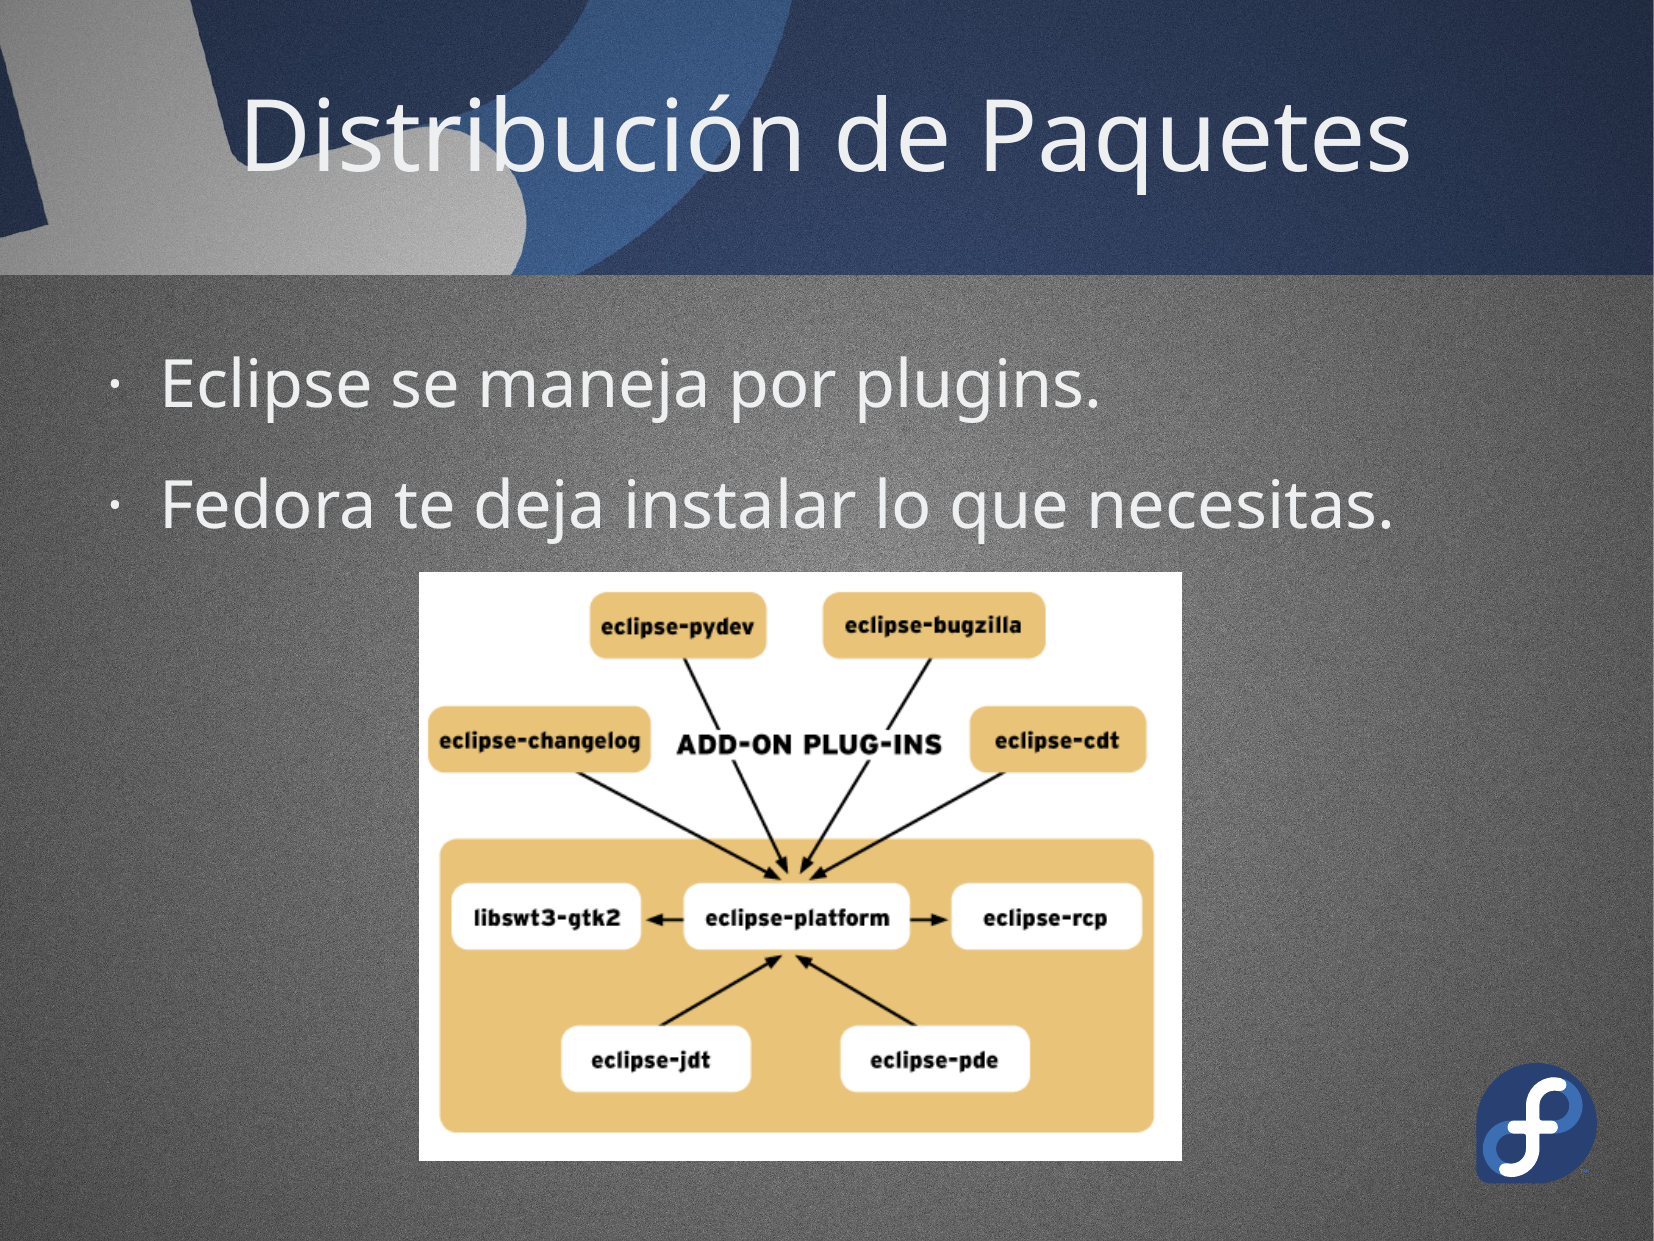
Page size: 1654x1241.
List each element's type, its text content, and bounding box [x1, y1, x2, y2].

title Distribución de Paquetes [88, 29, 1565, 237]
list Eclipse se maneja por plugins. Fedora te deja instalar lo que necesitas. [88, 336, 1565, 522]
picture [0, 0, 1654, 1241]
